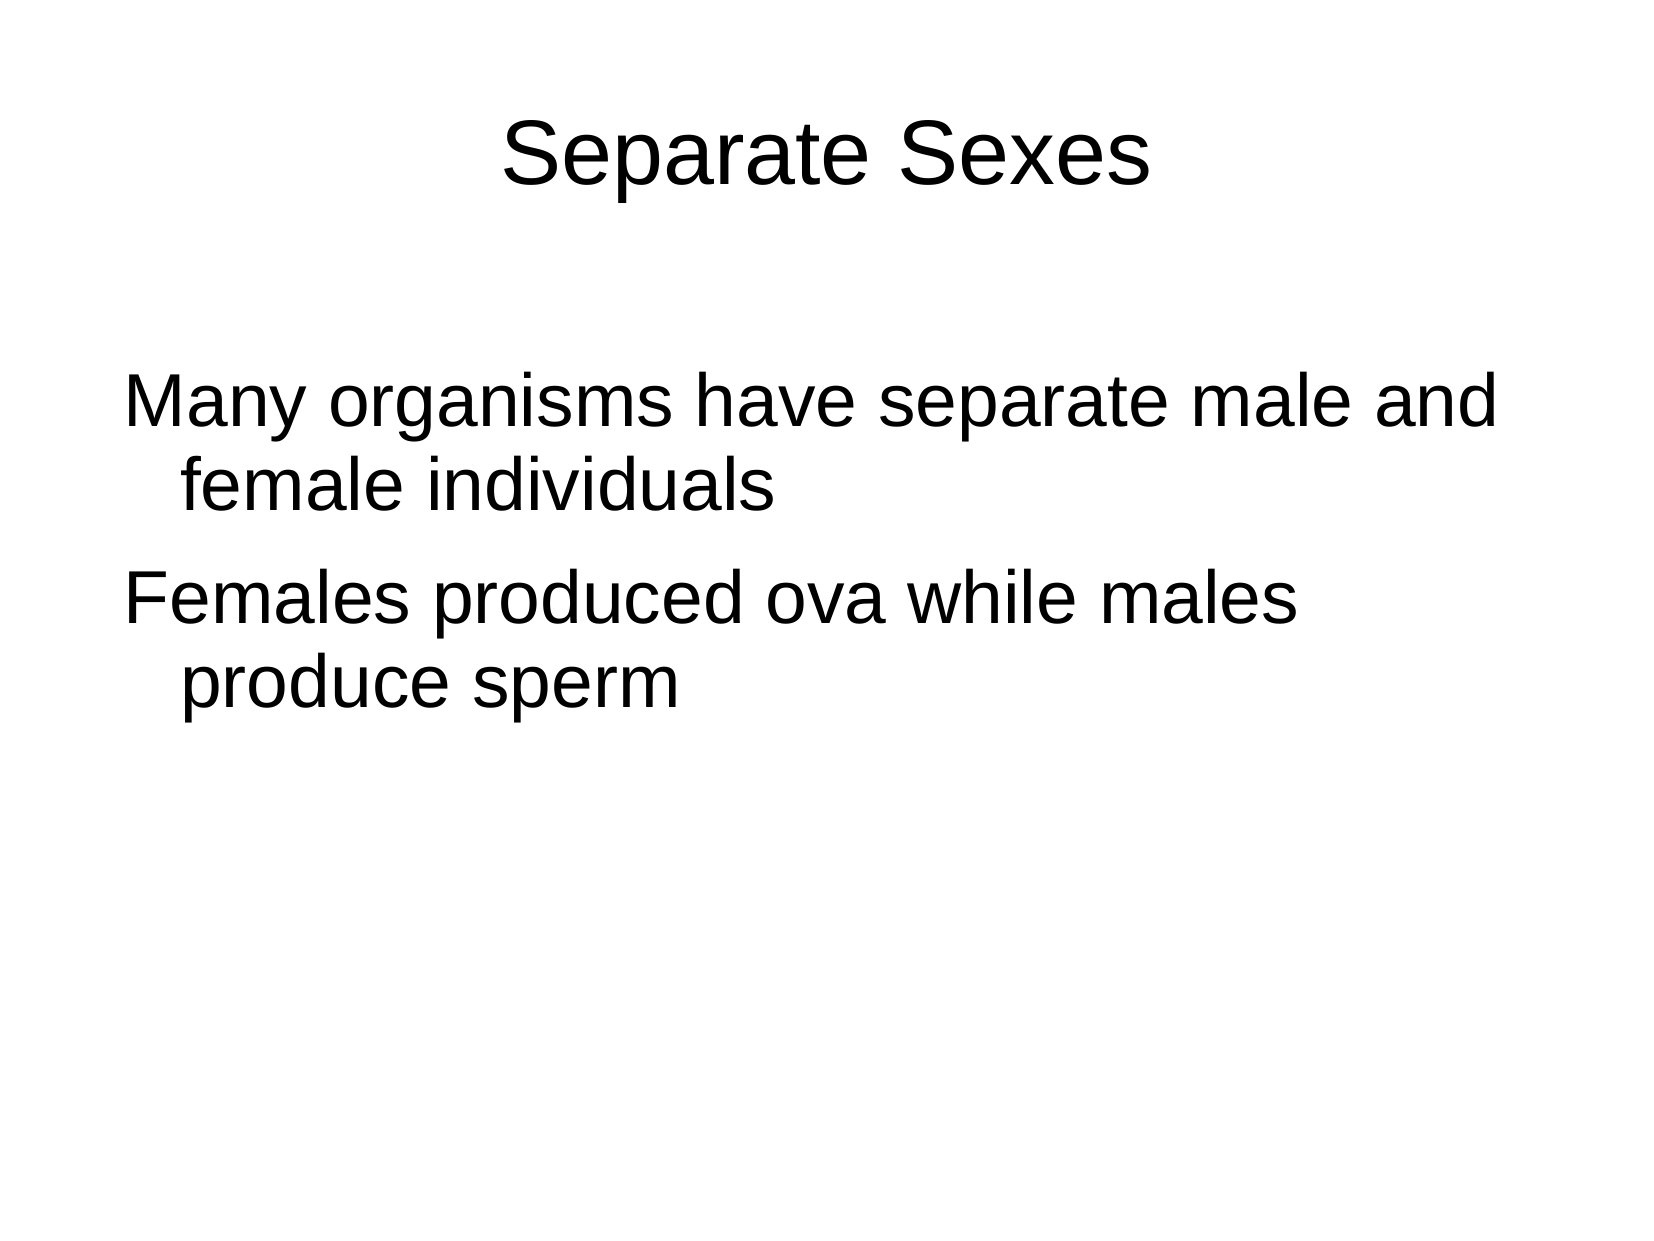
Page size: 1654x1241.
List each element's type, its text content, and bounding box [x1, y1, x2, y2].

title Separate Sexes [82, 49, 1571, 257]
list Many organisms have separate male and female individuals Females produced ova while males produce sperm [124, 358, 1530, 1088]
